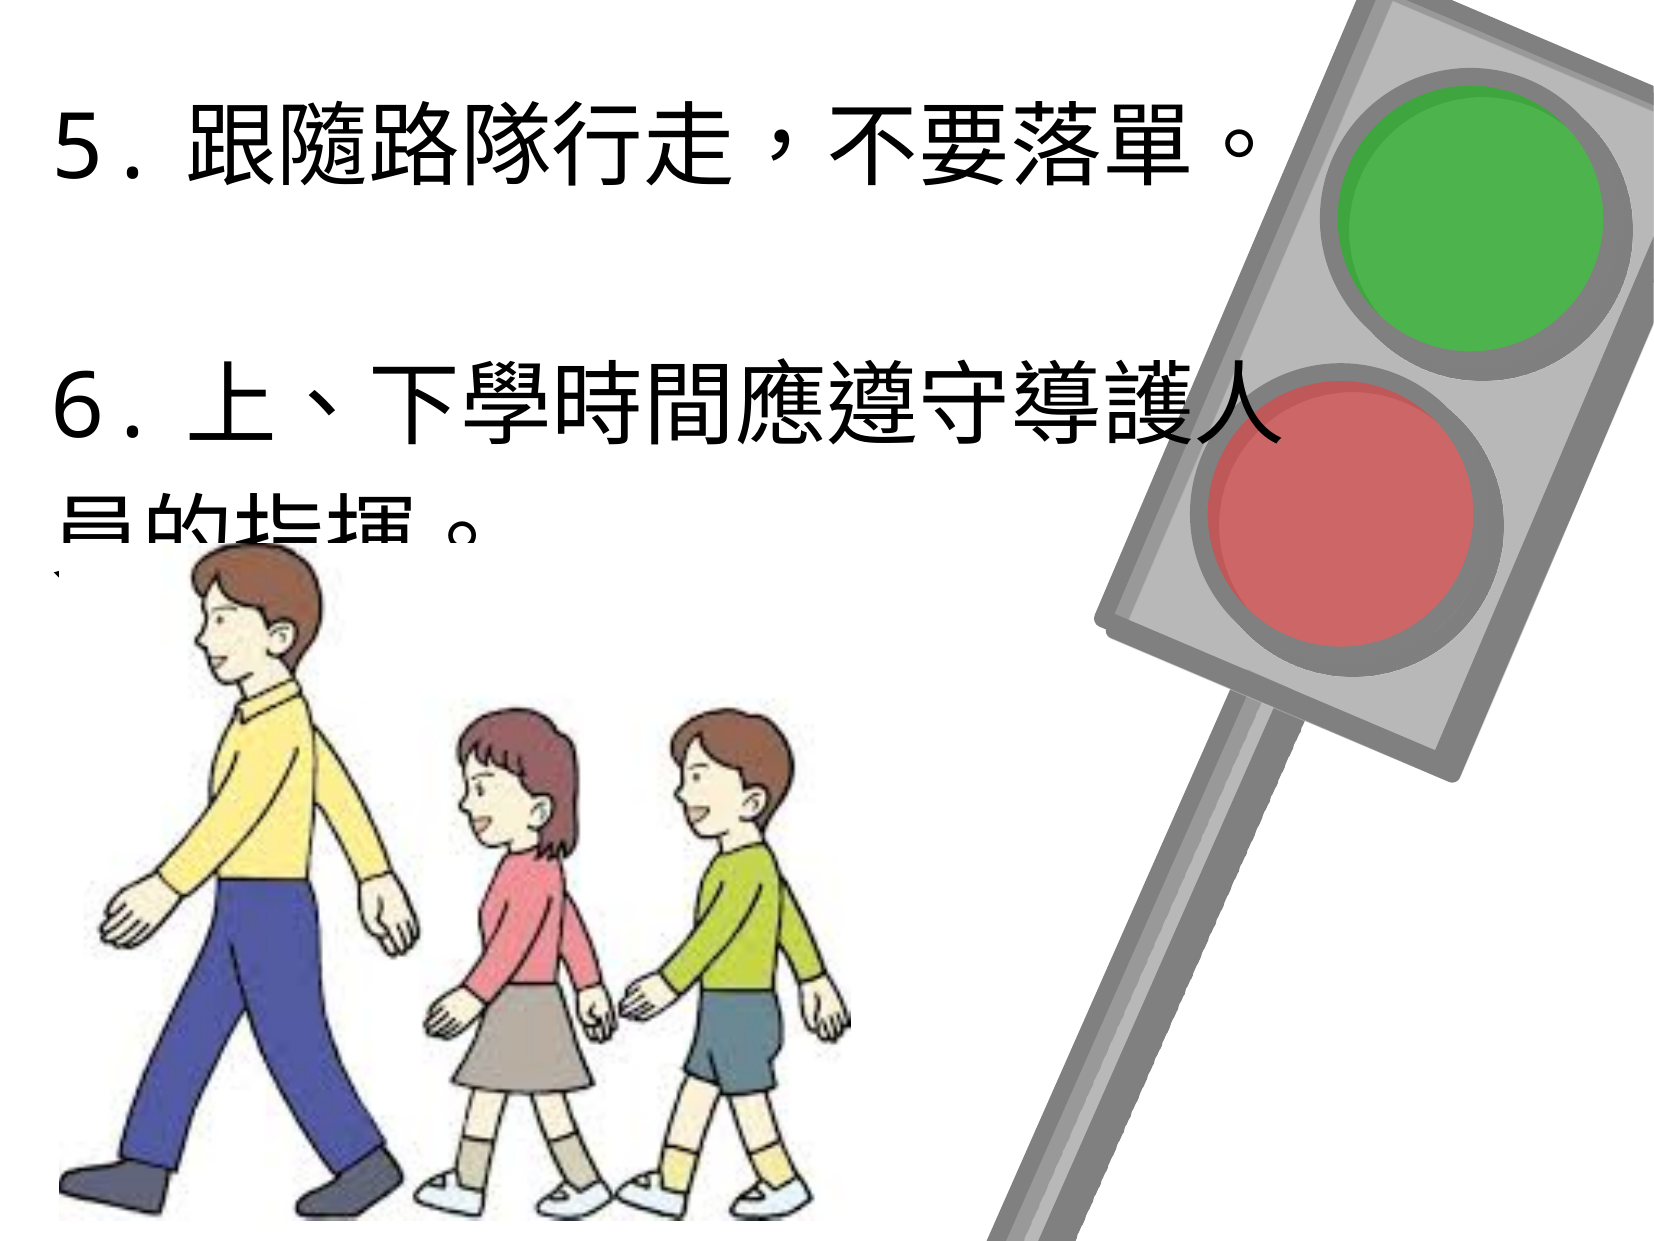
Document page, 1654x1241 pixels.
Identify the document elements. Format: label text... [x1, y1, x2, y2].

text_box 5.跟隨路隊行走，不要落單。 6.上、下學時間應遵守導護人員的指揮。 [35, 64, 1312, 569]
picture [59, 543, 851, 1221]
